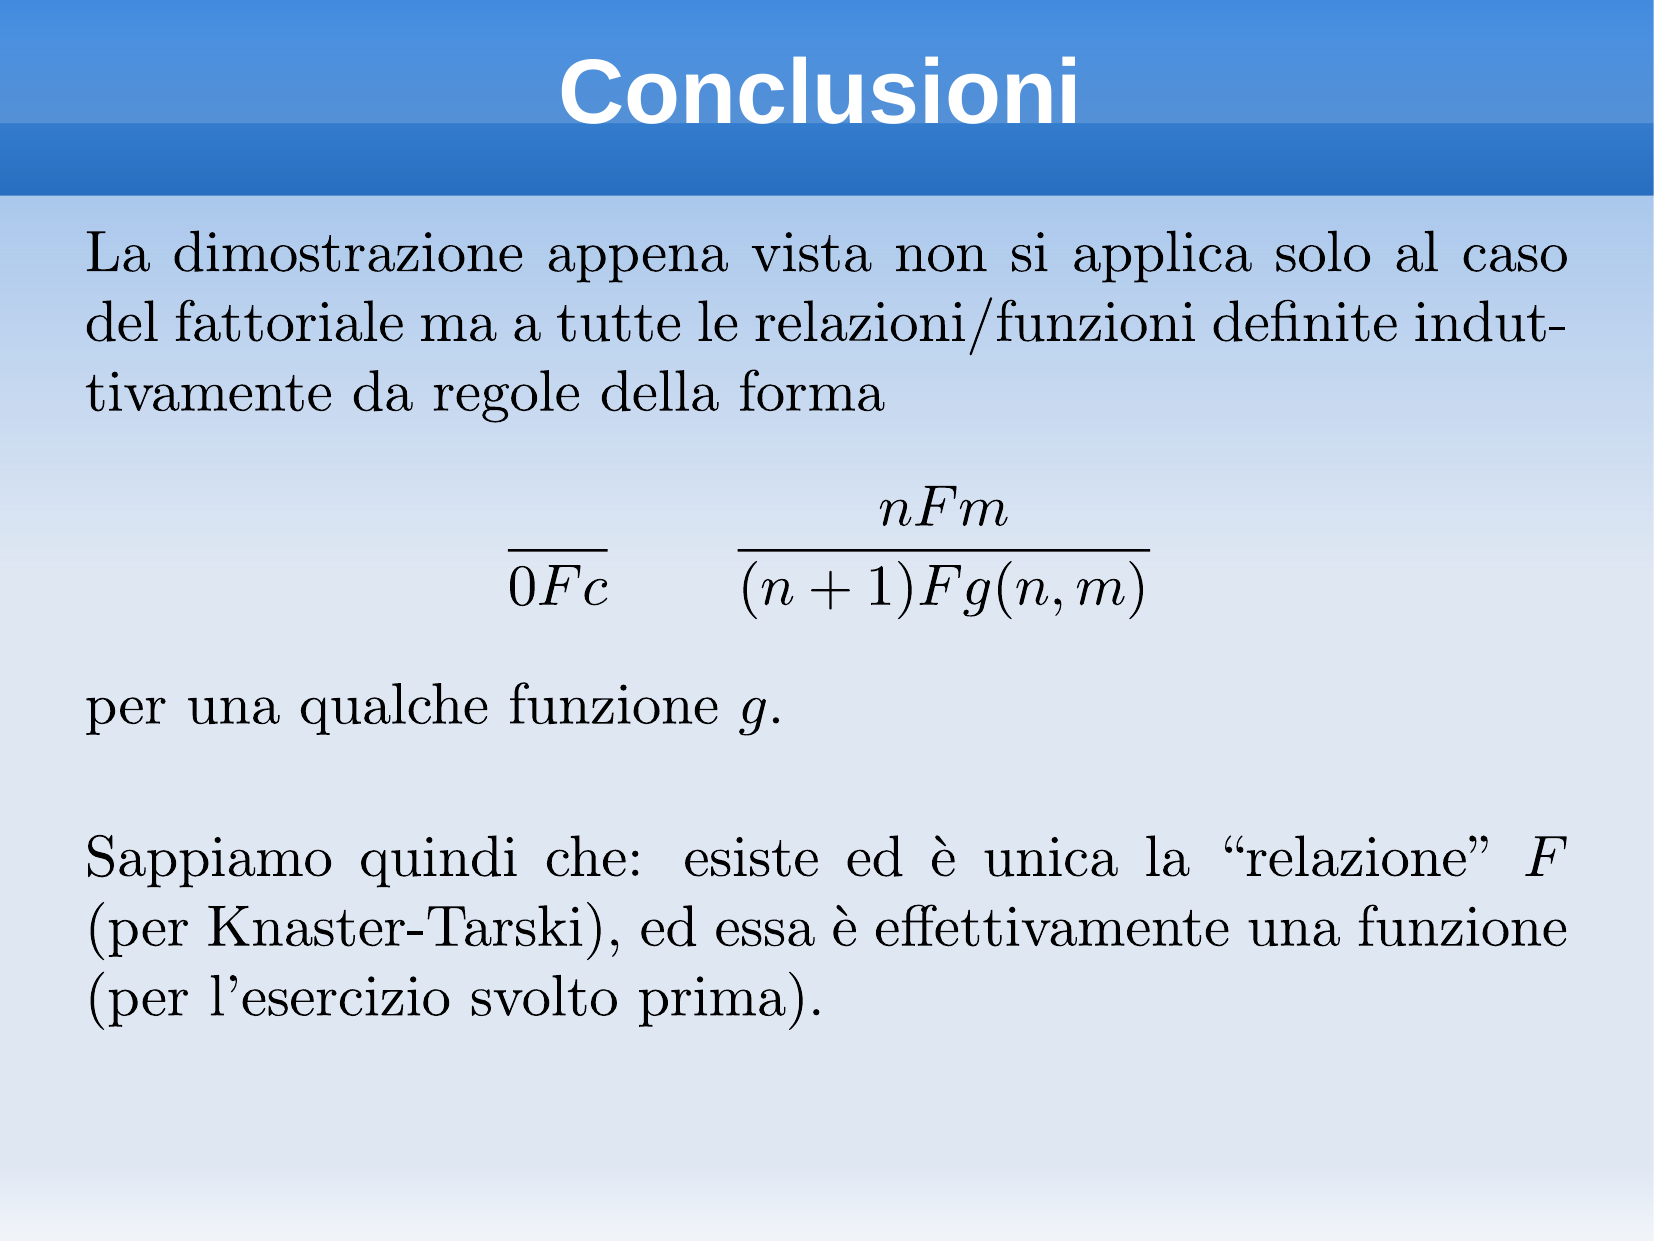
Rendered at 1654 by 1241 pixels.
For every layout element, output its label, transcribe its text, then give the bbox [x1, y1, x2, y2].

text_box [84, 230, 1569, 1030]
title Conclusioni [76, 0, 1565, 196]
picture [0, 0, 1654, 1241]
